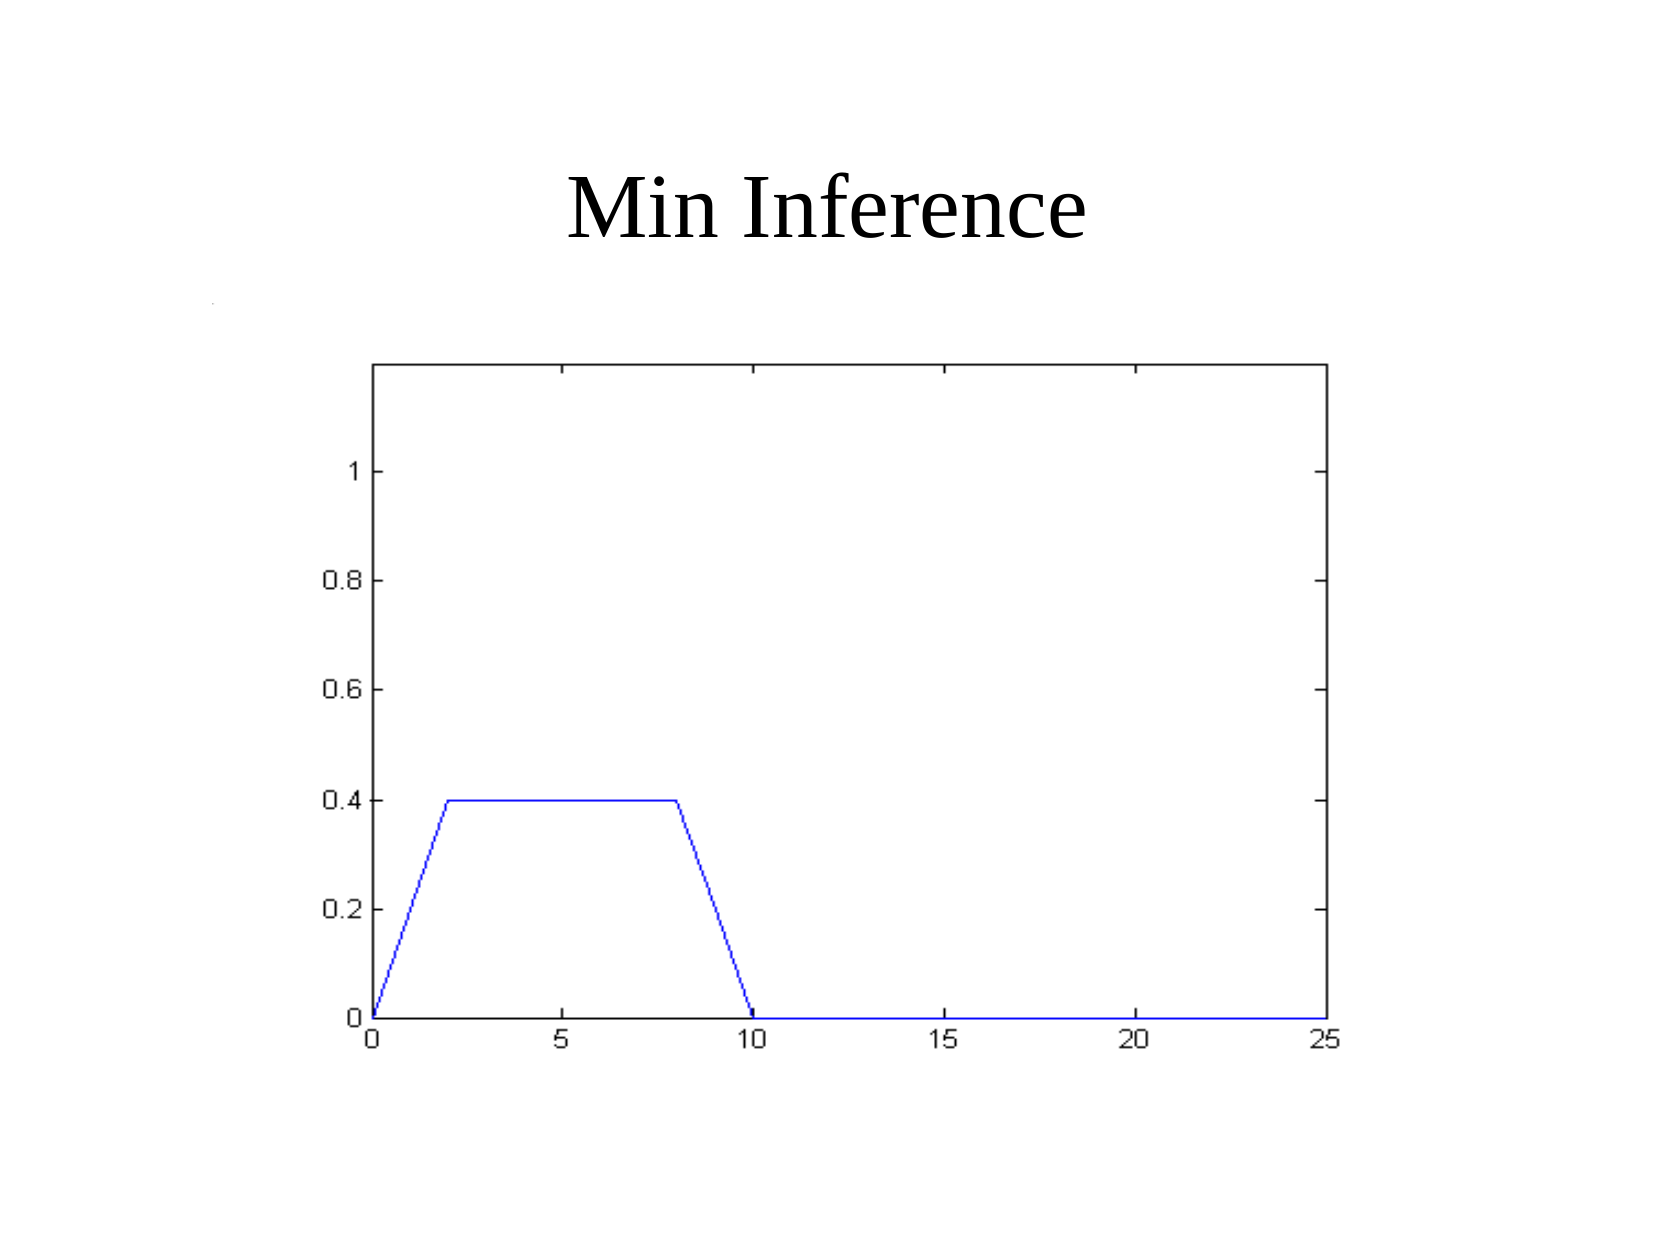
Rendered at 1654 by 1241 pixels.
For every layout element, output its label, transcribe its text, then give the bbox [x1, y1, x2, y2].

chart [212, 303, 1443, 1106]
title Min Inference [121, 102, 1534, 311]
